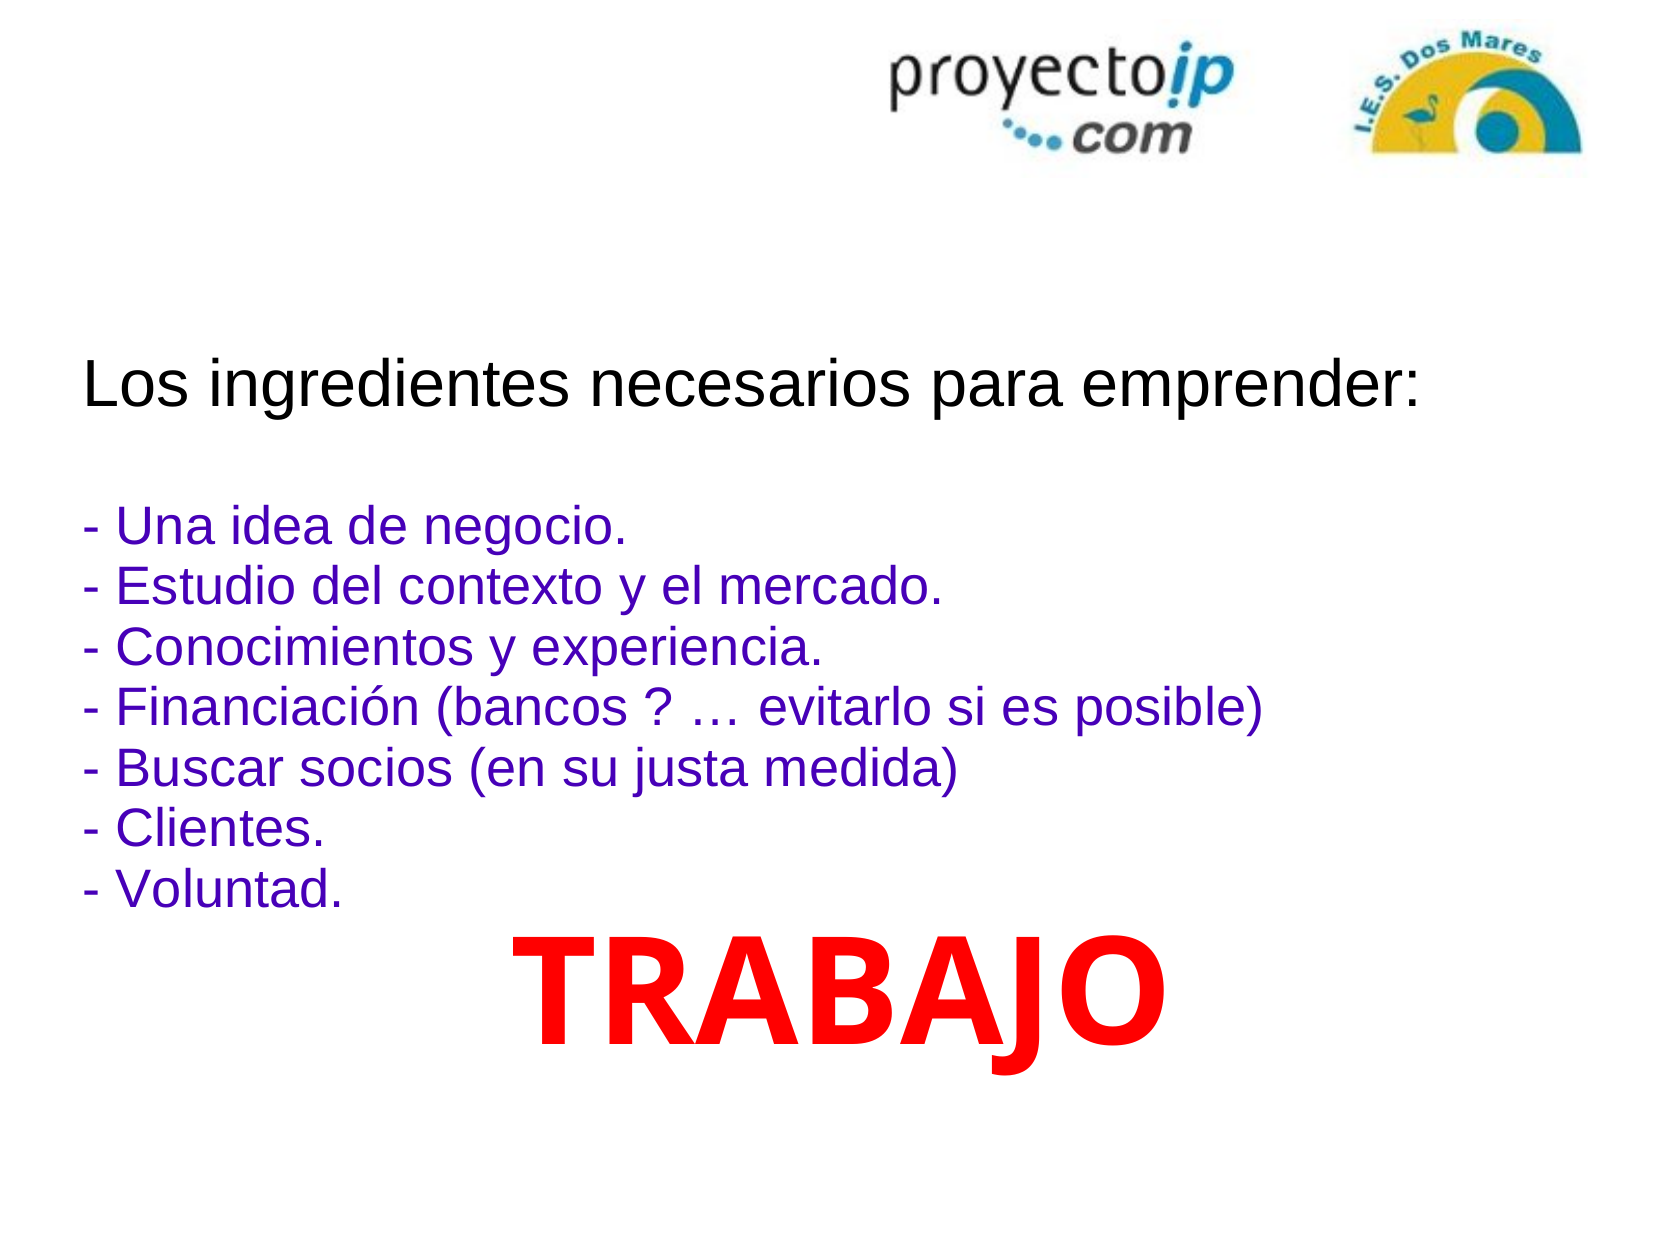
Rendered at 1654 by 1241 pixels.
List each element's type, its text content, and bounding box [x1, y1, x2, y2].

text_box TRABAJO [118, 885, 1566, 1084]
subtitle Los ingredientes necesarios para emprender: - Una idea de negocio. - Estudio del contexto y el mercado. - Conocimientos y experiencia. - Financiación (bancos ? … evitarlo si es posible) - Buscar socios (en su justa medida) - Clientes. - Voluntad. [82, 290, 1571, 975]
picture [856, 19, 1635, 178]
